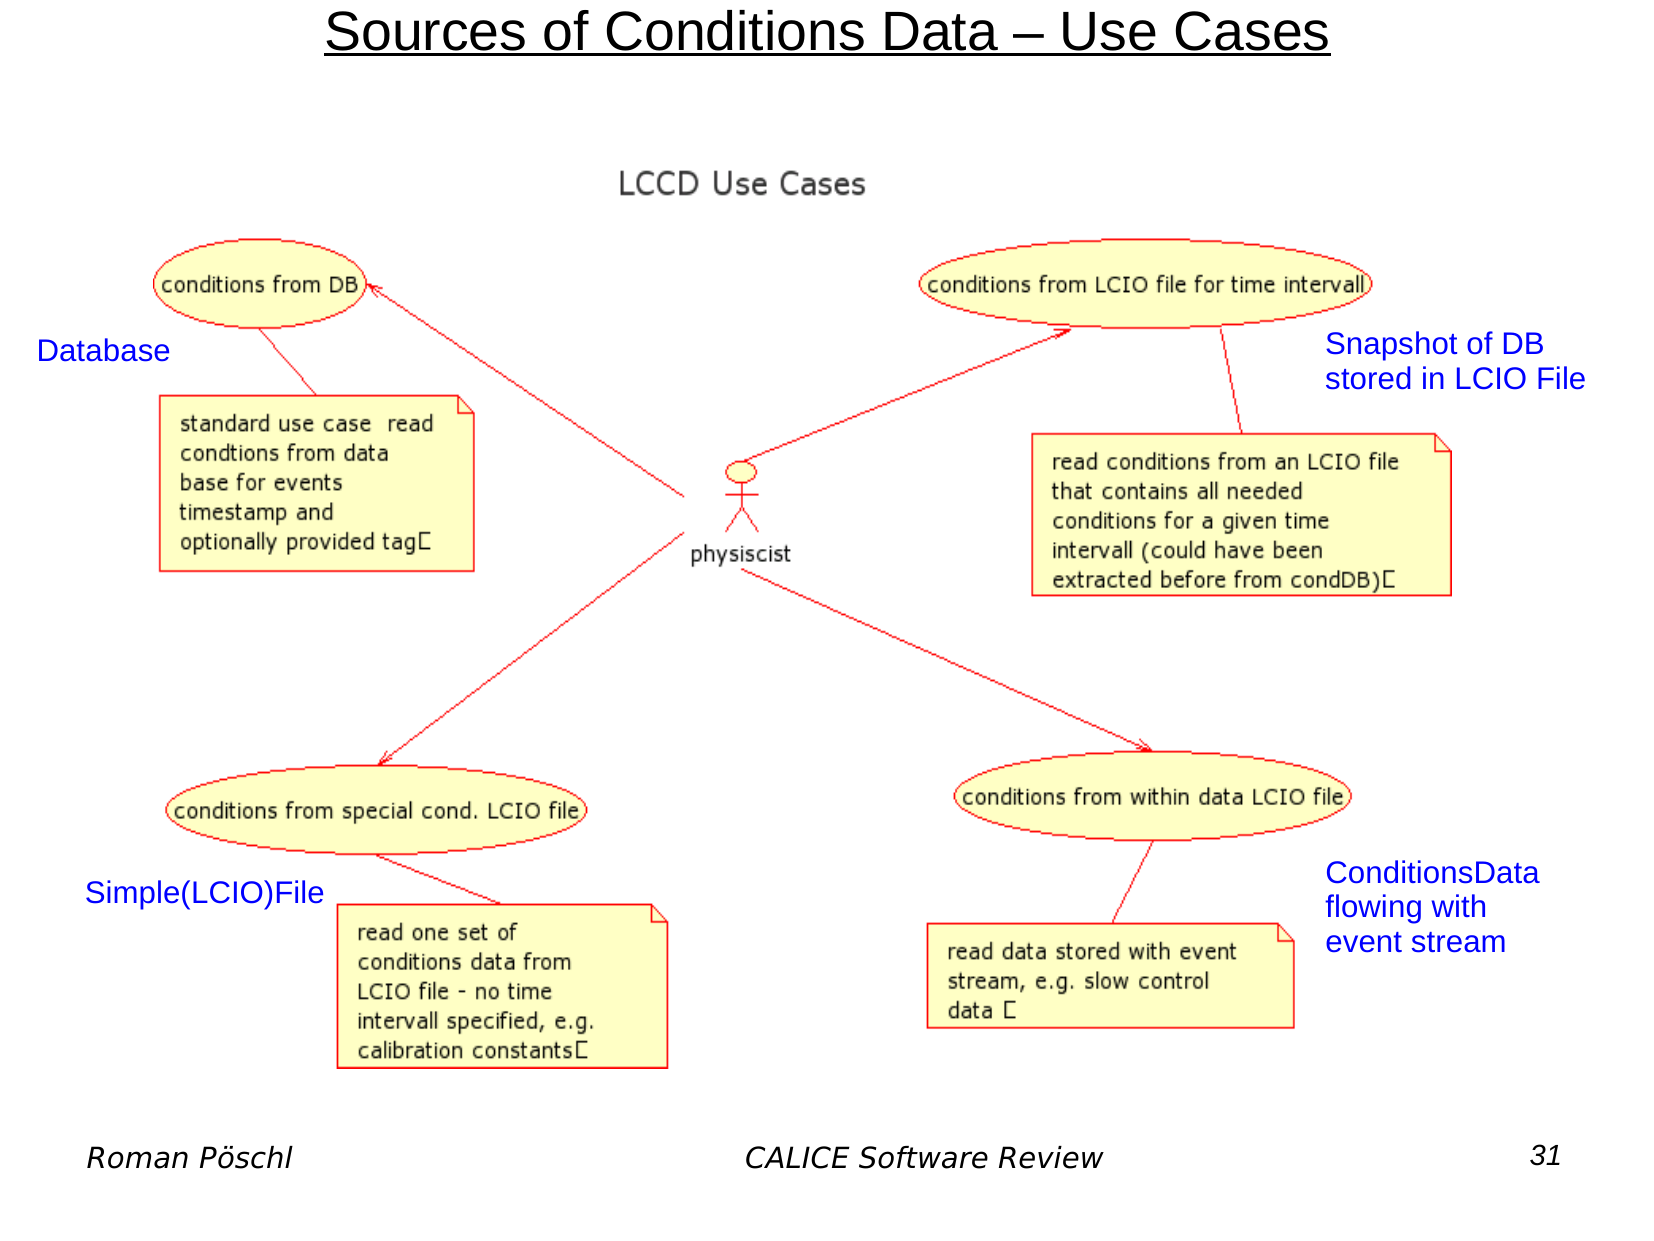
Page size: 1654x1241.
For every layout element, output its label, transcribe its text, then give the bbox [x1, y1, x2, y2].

text_box Simple(LCIO)File [84, 874, 334, 916]
picture [153, 159, 1452, 1069]
text_box Database [36, 333, 179, 374]
text_box ConditionsData flowing with event stream [1325, 854, 1562, 977]
text_box Sources of Conditions Data – Use Cases [324, 0, 1369, 65]
text_box Snapshot of DB stored in LCIO File [1325, 326, 1608, 407]
